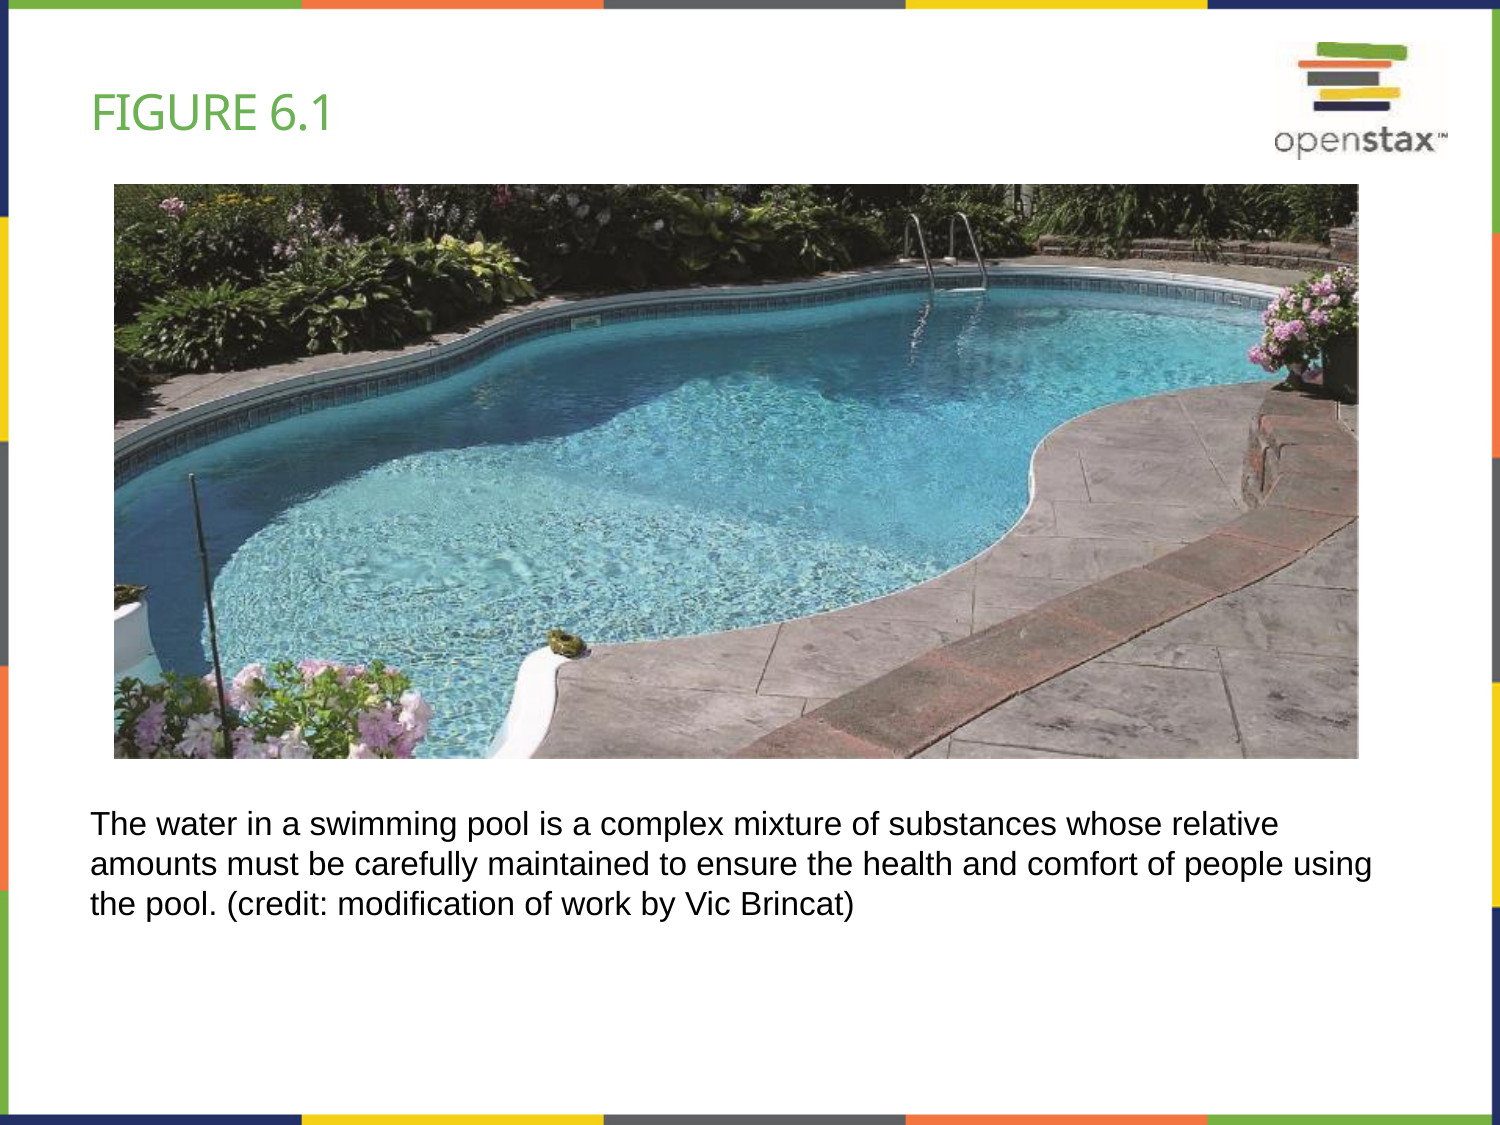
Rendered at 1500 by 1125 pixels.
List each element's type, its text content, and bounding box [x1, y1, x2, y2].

list The water in a swimming pool is a complex mixture of substances whose relative amounts must be carefully maintained to ensure the health and comfort of people using the pool. (credit: modification of work by Vic Brincat) [75, 794, 1398, 986]
title Figure 6.1 [75, 39, 1398, 148]
picture [0, 0, 1500, 1125]
